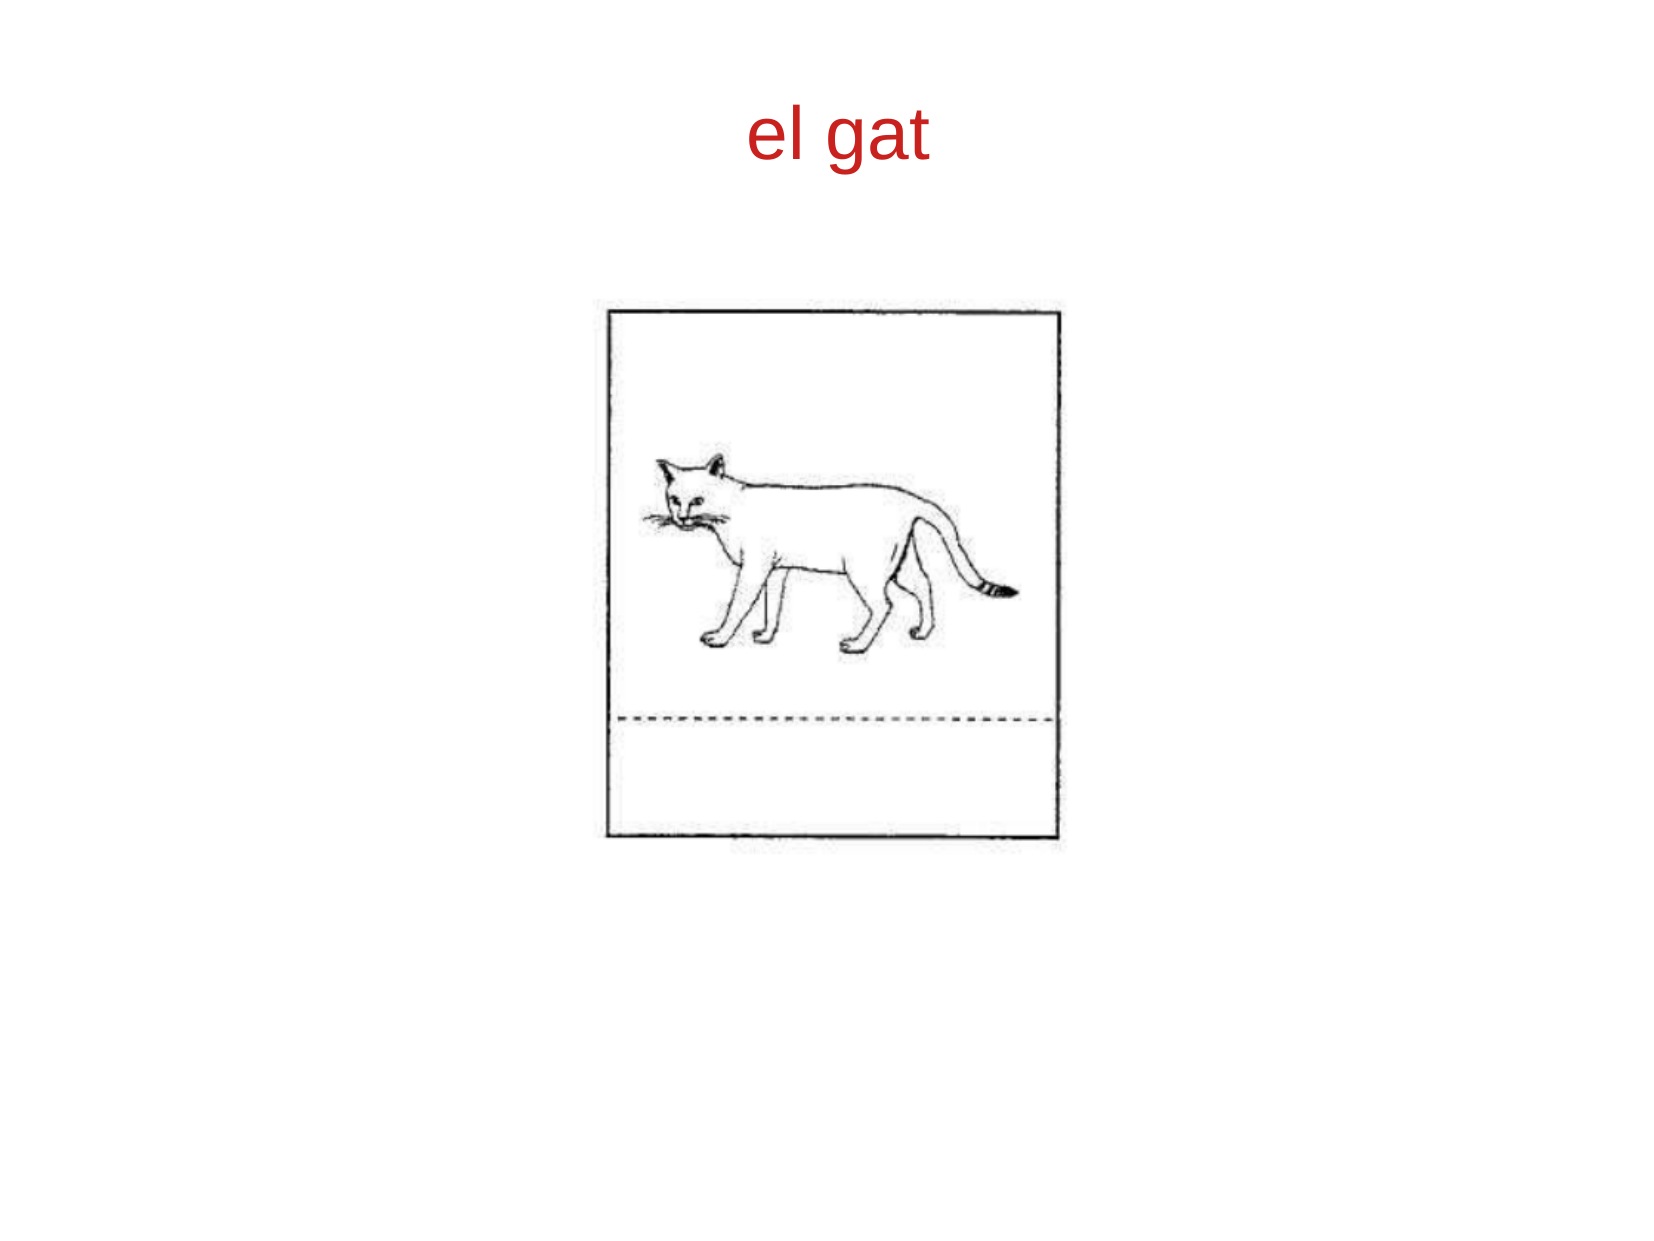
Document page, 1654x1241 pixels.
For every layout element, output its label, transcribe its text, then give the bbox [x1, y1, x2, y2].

picture [581, 291, 1094, 873]
text_box el gat [389, 58, 1288, 201]
